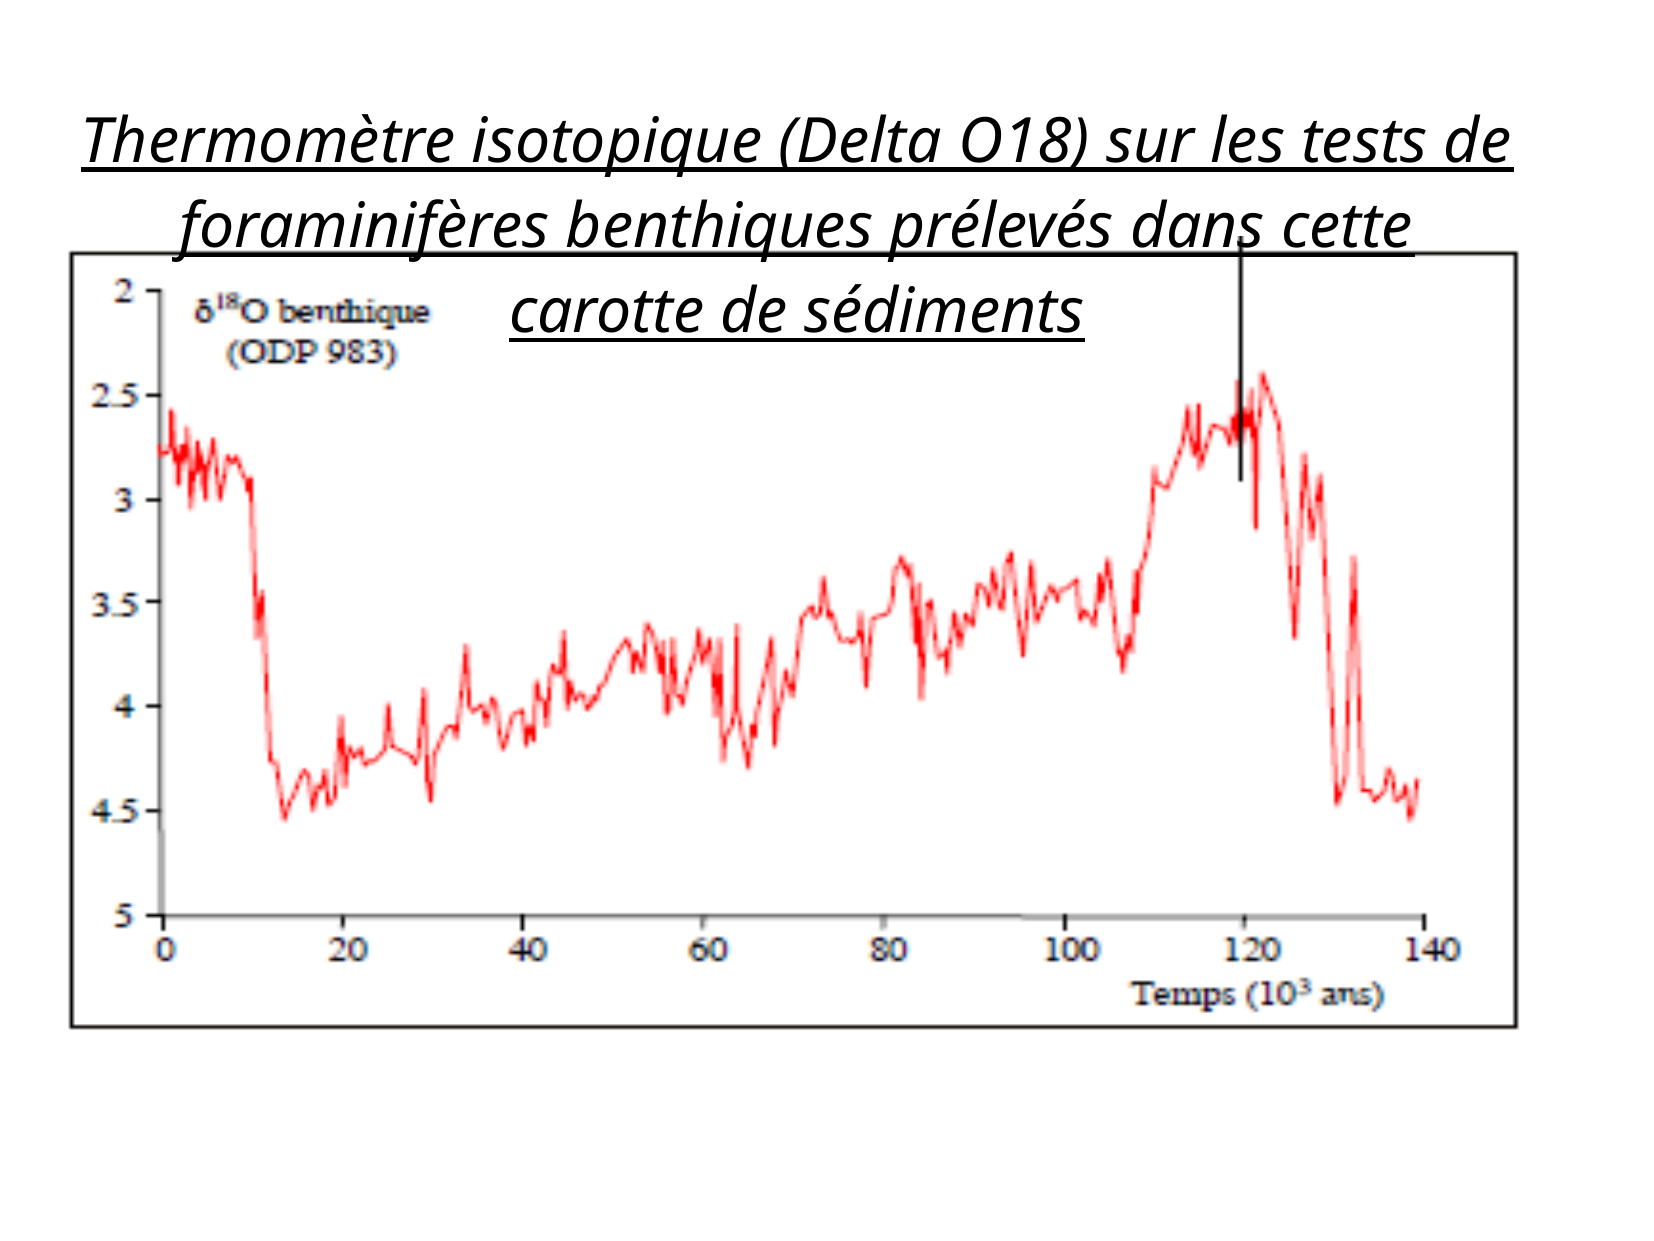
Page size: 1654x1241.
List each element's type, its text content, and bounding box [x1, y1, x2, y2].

picture [29, 236, 1565, 1067]
text_box Thermomètre isotopique (Delta O18) sur les tests de foraminifères benthiques prélevés dans cette carotte de sédiments [59, 88, 1536, 255]
